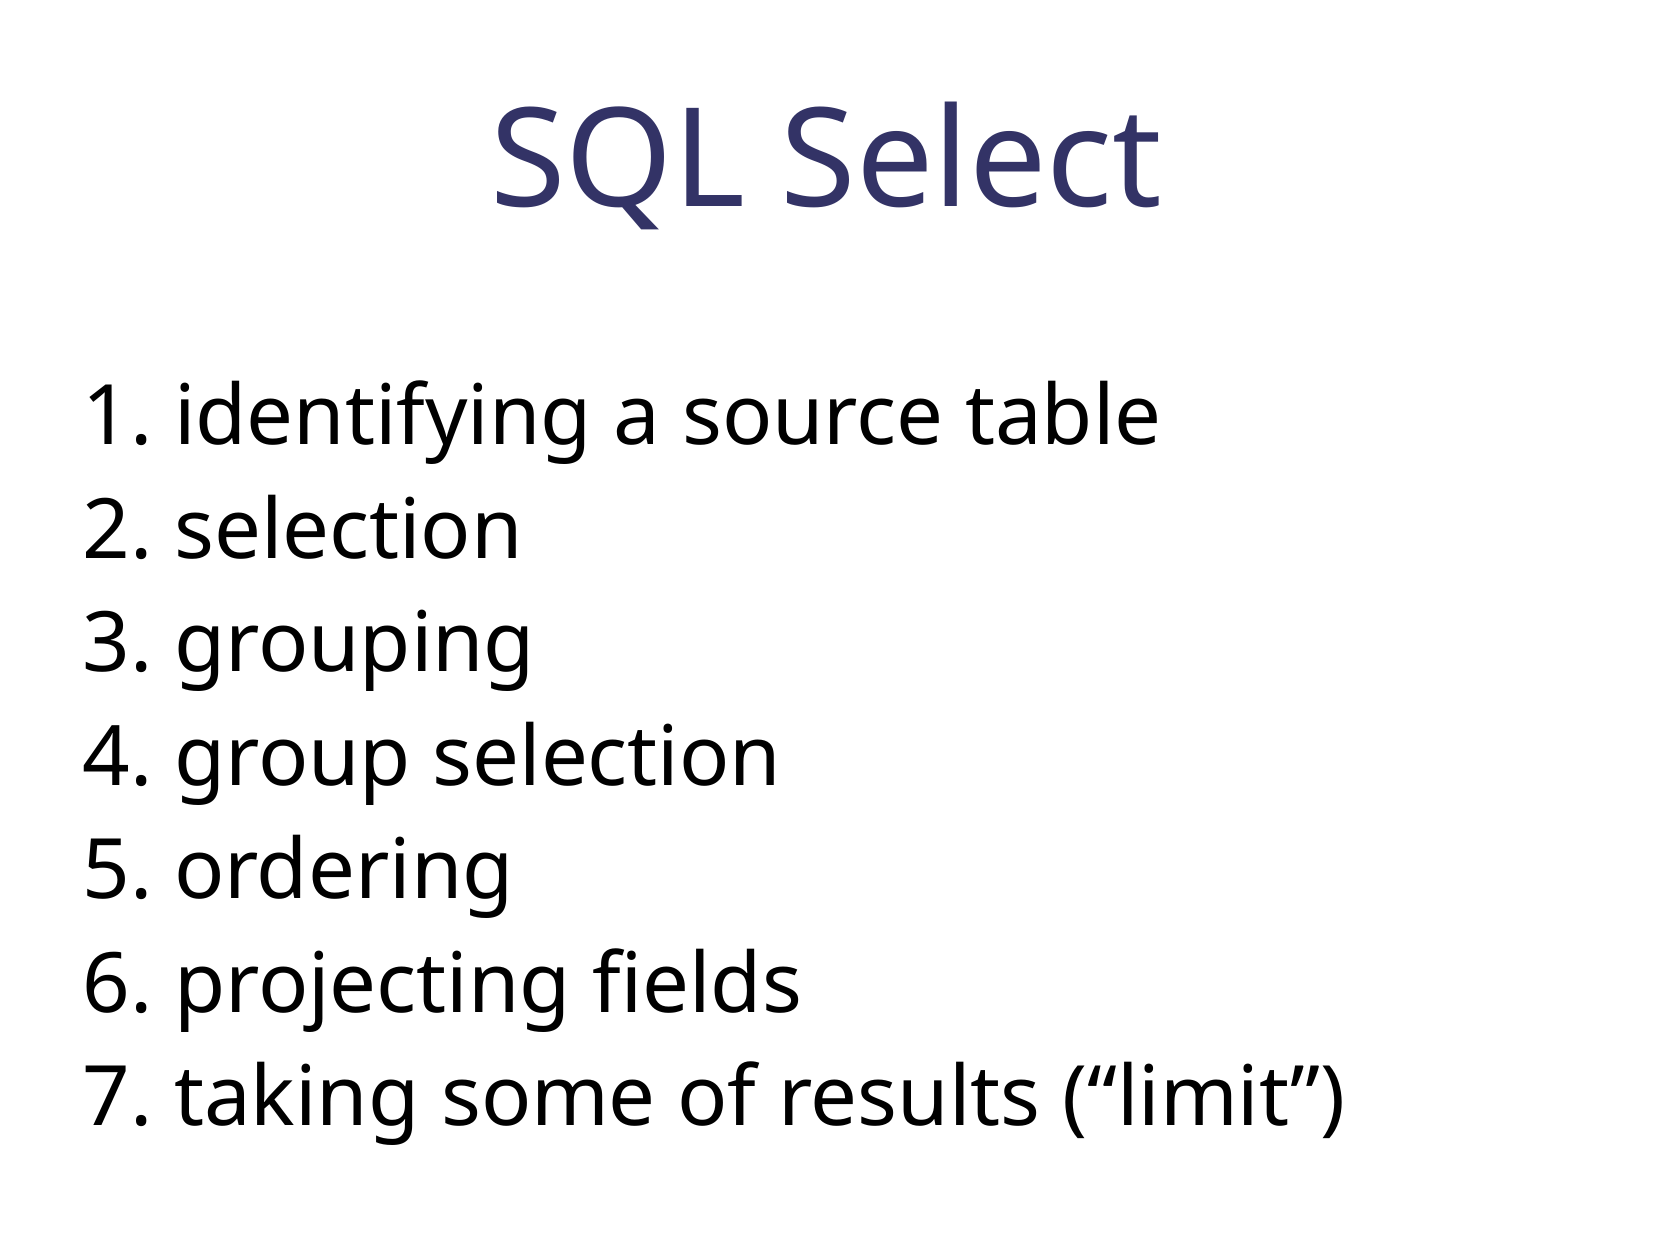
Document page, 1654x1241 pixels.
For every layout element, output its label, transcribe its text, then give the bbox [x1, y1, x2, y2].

title SQL Select [82, 56, 1571, 250]
subtitle 1. identifying a source table 2. selection 3. grouping 4. group selection 5. ordering 6. projecting fields 7. taking some of results (“limit”) [82, 355, 1571, 1167]
